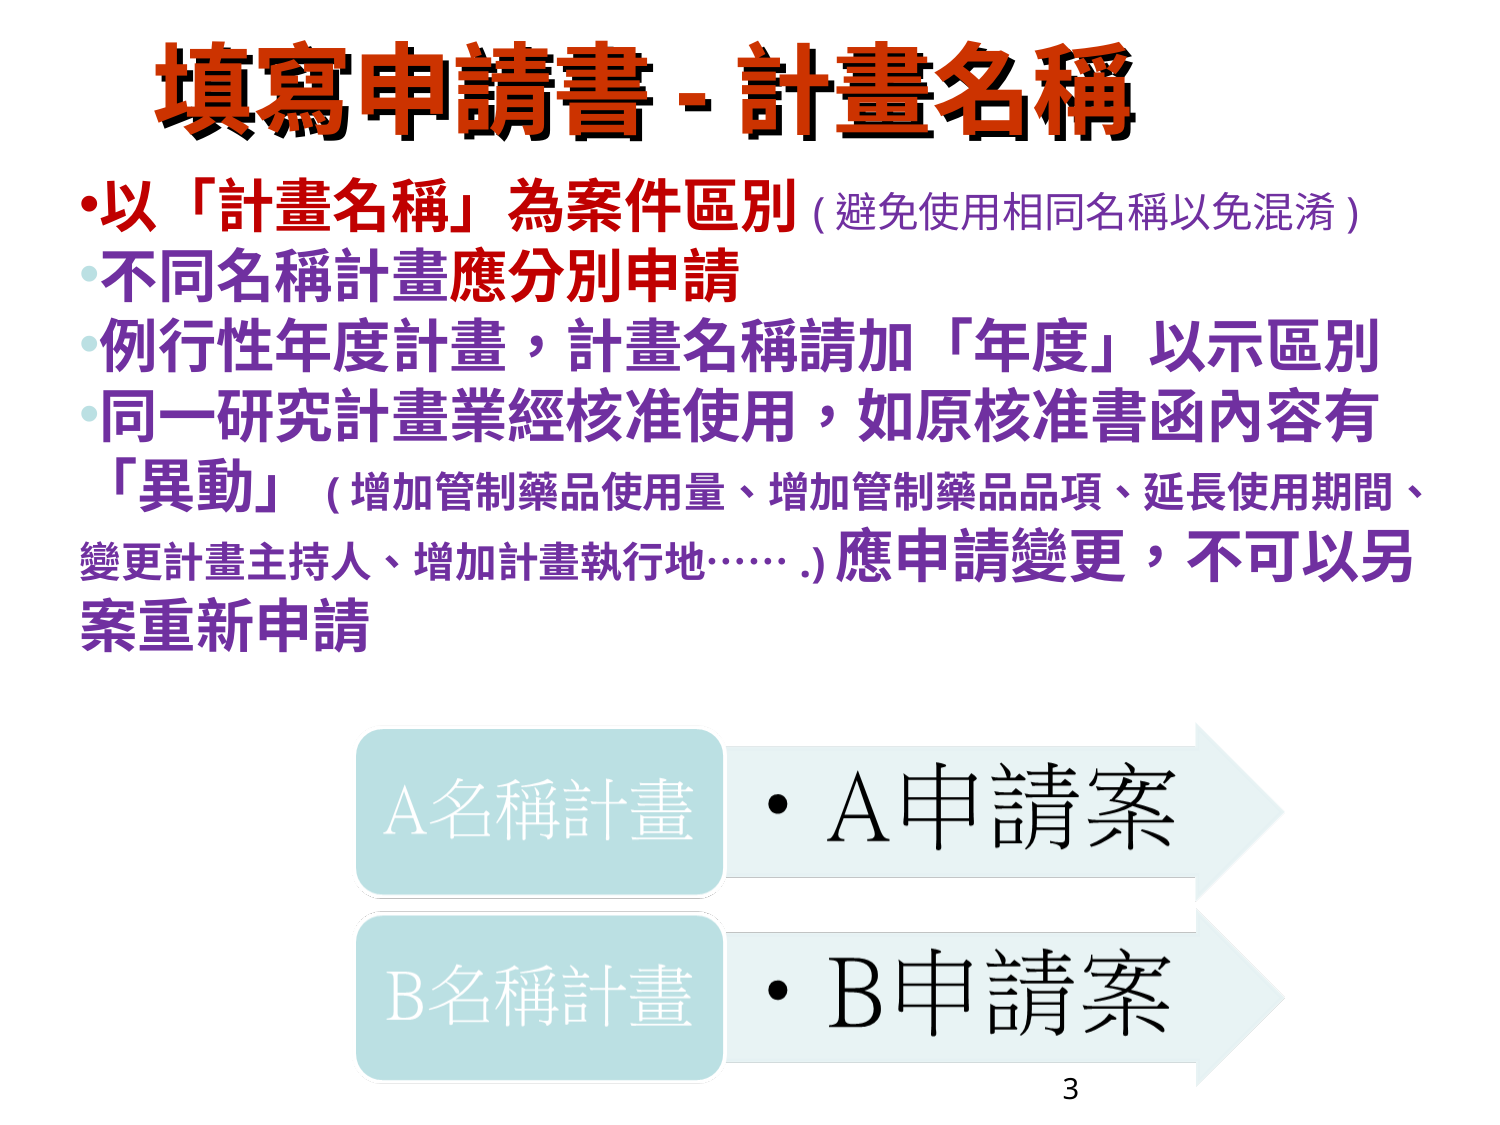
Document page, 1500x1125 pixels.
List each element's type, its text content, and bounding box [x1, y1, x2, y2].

picture [339, 713, 1285, 1117]
text_box 填寫申請書-計畫名稱 [137, 19, 1413, 149]
text_box 以「計畫名稱」為案件區別(避免使用相同名稱以免混淆) 不同名稱計畫應分別申請 例行性年度計畫，計畫名稱請加「年度」以示區別 同一研究計畫業經核准使用，如原核准書函內容有「異動」(增加管制藥品使用量、增加管制藥品品項、延長使用期間、變更計畫主持人、增加計畫執行地…….)應申請變更，不可以另案重新申請 [64, 161, 1459, 667]
